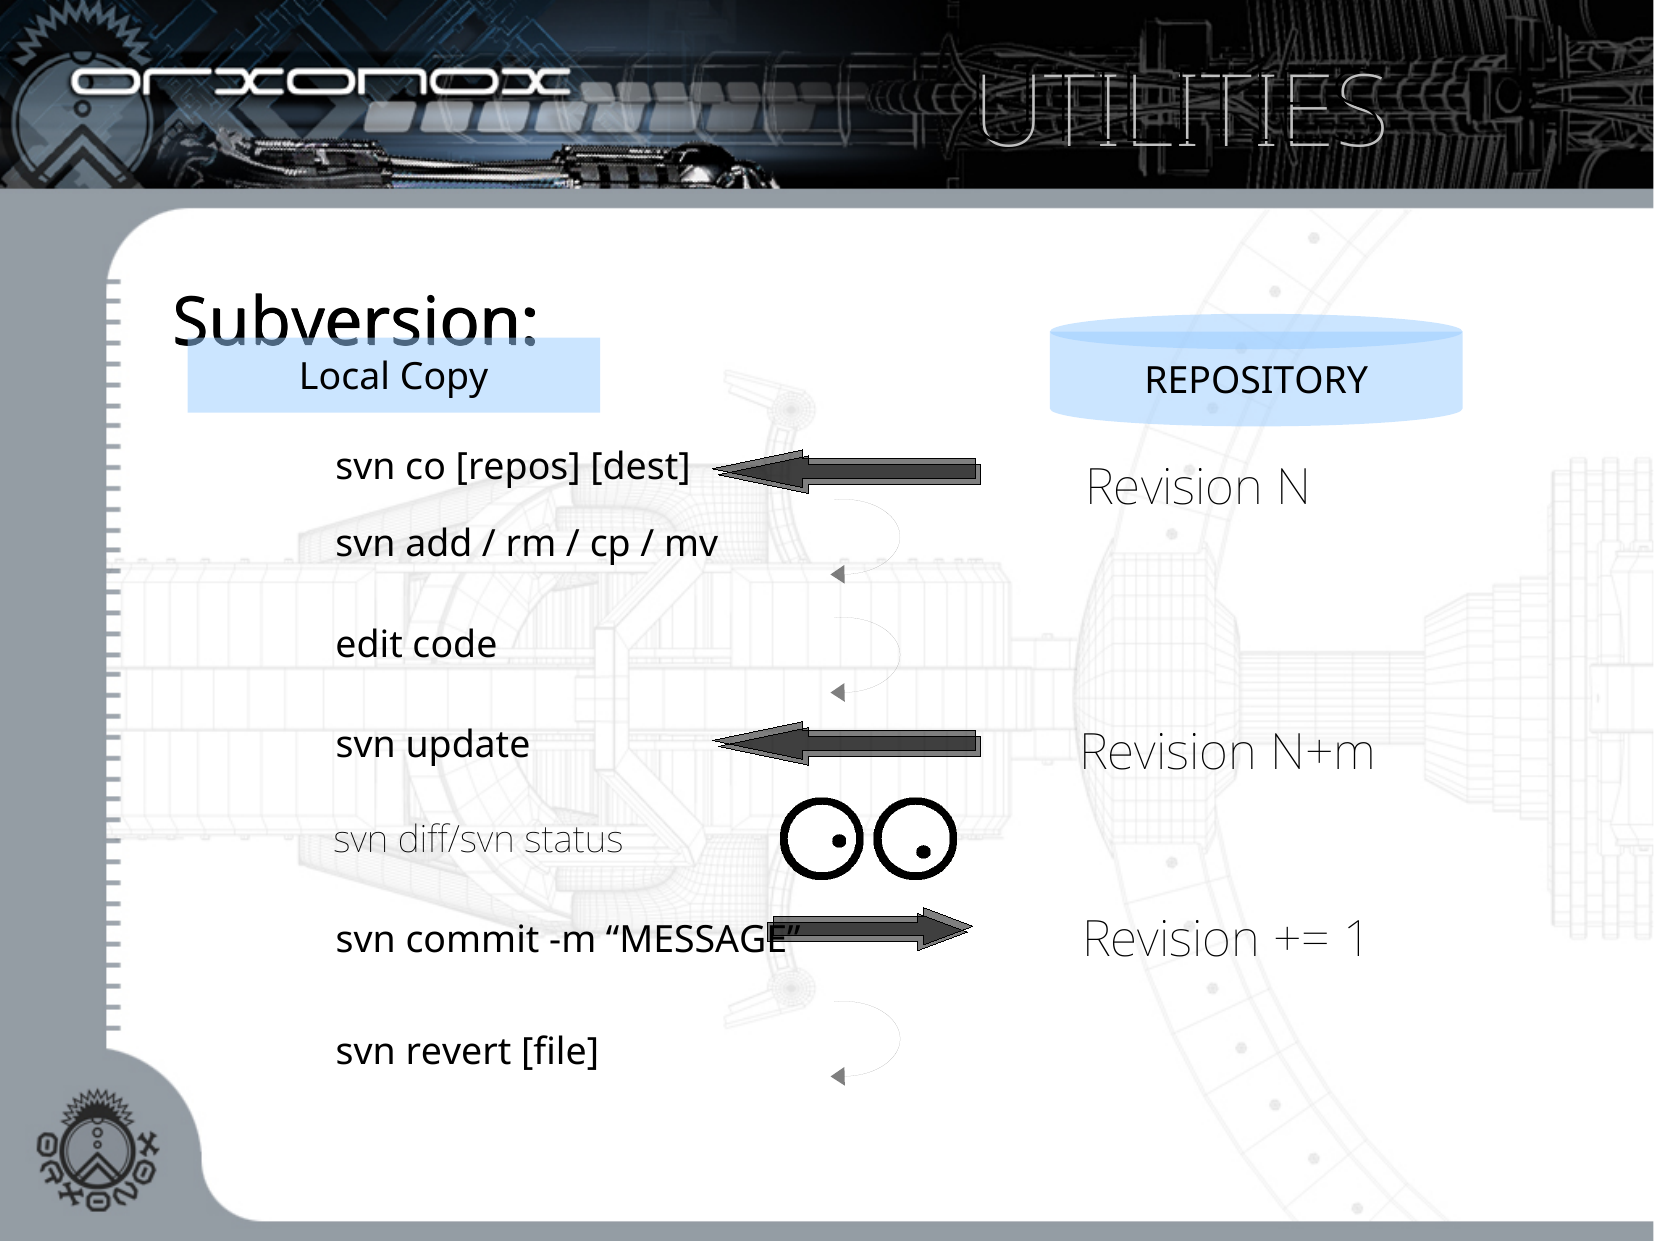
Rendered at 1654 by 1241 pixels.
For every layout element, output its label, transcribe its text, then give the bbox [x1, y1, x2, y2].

text_box svn add / rm / cp / mv [320, 509, 729, 565]
text_box edit code [320, 609, 493, 665]
text_box Revision += 1 [1031, 895, 1463, 965]
text_box [767, 907, 973, 951]
text_box svn revert [file] [320, 1017, 580, 1073]
text_box svn update [320, 710, 520, 766]
text_box UTILITIES [917, 26, 1553, 151]
text_box svn commit -m “MESSAGE” [320, 905, 780, 961]
text_box [830, 617, 901, 702]
text_box [830, 1001, 901, 1086]
text_box Subversion: [172, 273, 813, 301]
text_box svn diff/svn status [283, 804, 640, 860]
text_box Local Copy [187, 337, 601, 413]
text_box [712, 449, 981, 494]
text_box REPOSITORY [1049, 313, 1463, 427]
text_box Revision N+m [1029, 708, 1506, 778]
text_box [830, 499, 901, 584]
picture [0, 0, 1654, 1241]
text_box [712, 721, 981, 766]
text_box Revision N [1035, 444, 1411, 513]
text_box svn co [repos] [dest] [320, 432, 668, 488]
